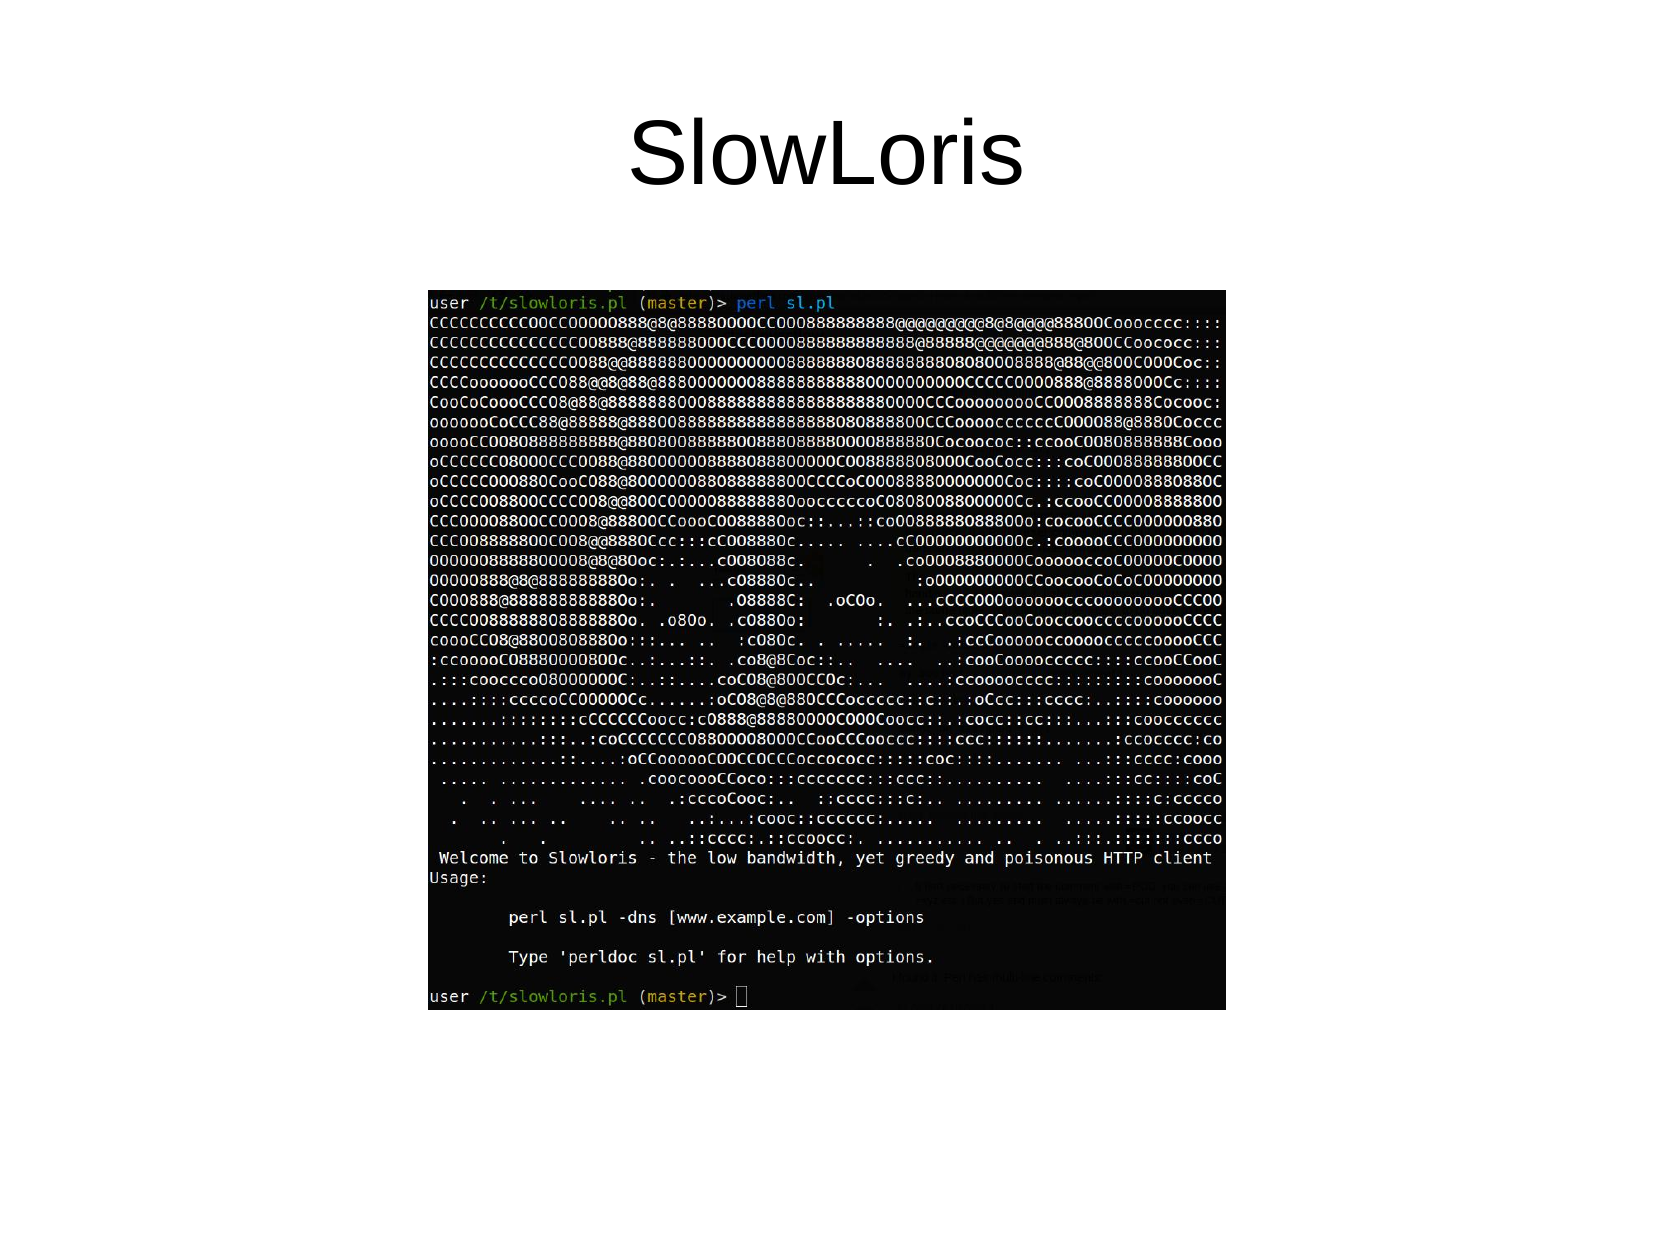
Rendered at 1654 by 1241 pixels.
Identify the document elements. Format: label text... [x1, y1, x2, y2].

title SlowLoris [82, 49, 1571, 257]
picture [428, 290, 1226, 1010]
